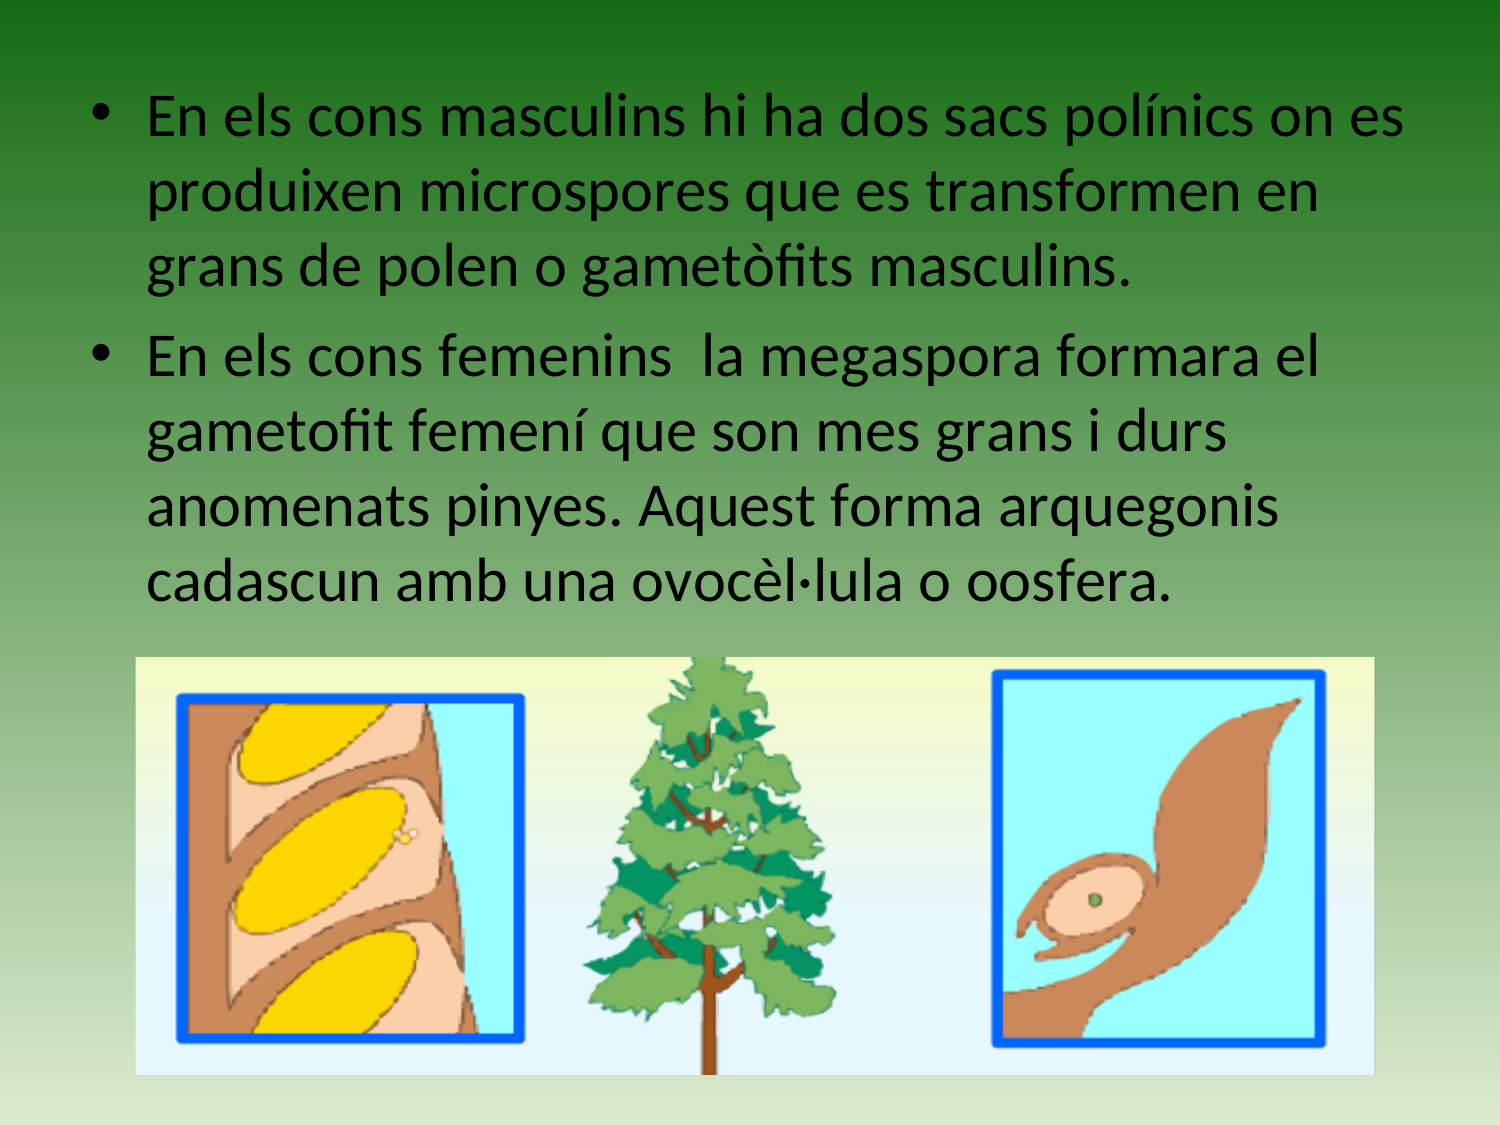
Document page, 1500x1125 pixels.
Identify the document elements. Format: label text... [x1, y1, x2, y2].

picture [135, 657, 1377, 1075]
list En els cons masculins hi ha dos sacs polínics on es produixen microspores que es transformen en grans de polen o gametòfits masculins. En els cons femenins la megaspora formara el gametofit femení que son mes grans i durs anomenats pinyes. Aquest forma arquegonis cadascun amb una ovocèl·lula o oosfera. [75, 66, 1426, 622]
